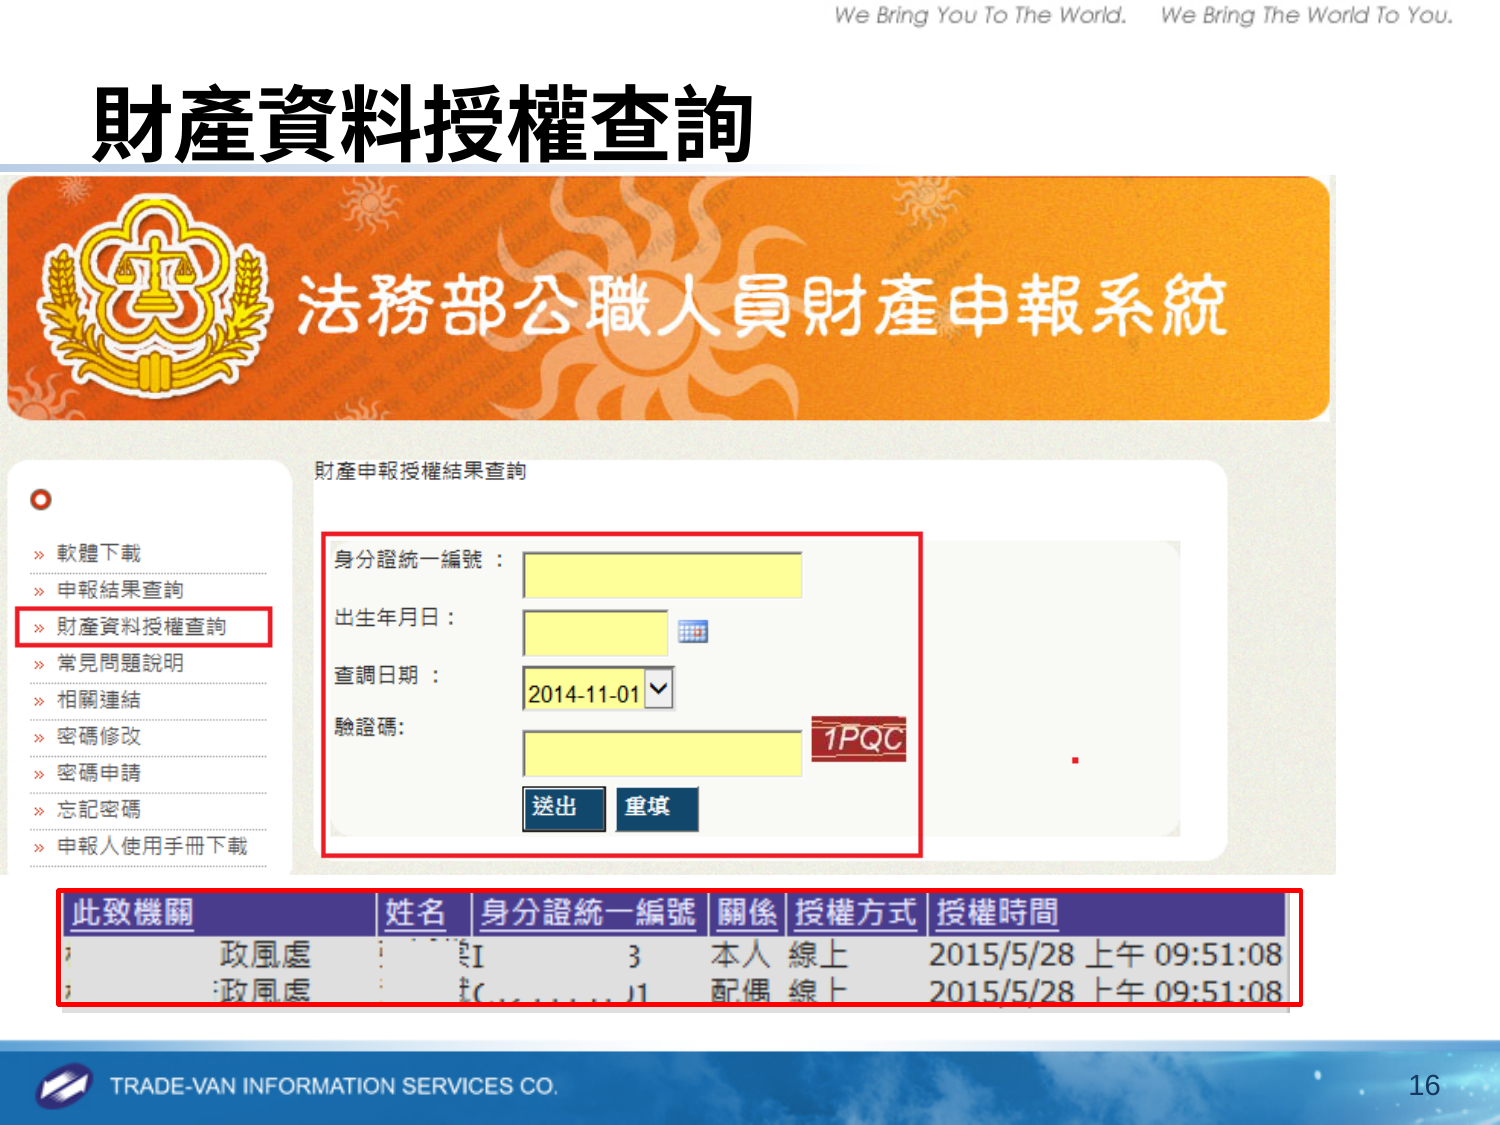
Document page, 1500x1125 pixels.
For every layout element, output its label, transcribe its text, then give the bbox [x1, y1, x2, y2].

text_box [1349, 1053, 1500, 1114]
picture [0, 175, 1336, 875]
picture [62, 1007, 1290, 1013]
picture [62, 893, 1290, 1002]
title 財產資料授權查詢 [75, 56, 1426, 188]
